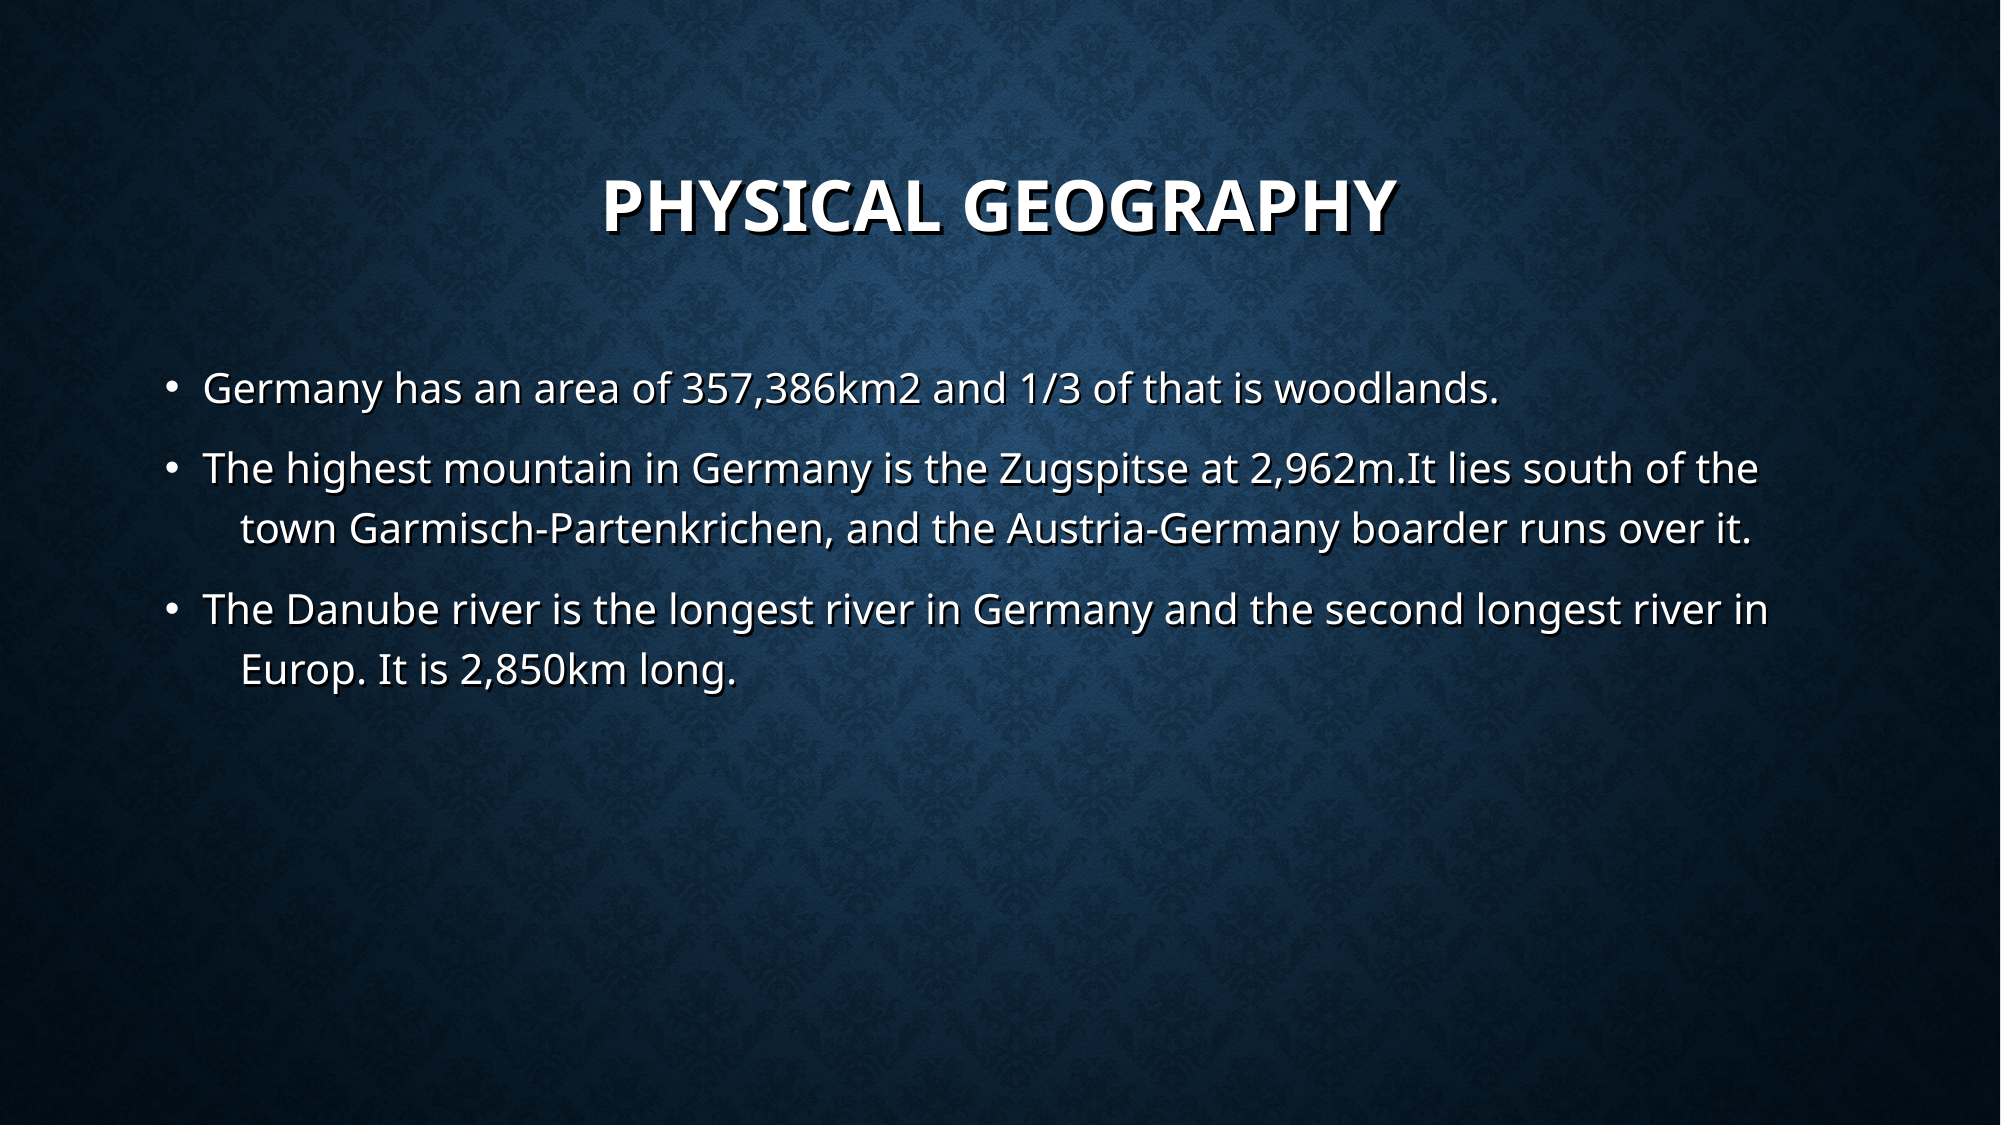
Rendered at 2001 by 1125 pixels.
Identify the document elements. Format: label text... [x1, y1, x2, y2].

list Germany has an area of 357,386km2 and 1/3 of that is woodlands. The highest mountain in Germany is the Zugspitse at 2,962m.It lies south of the town Garmisch-Partenkrichen, and the Austria-Germany boarder runs over it. The Danube river is the longest river in Germany and the second longest river in Europ. It is 2,850km long. [149, 343, 1849, 950]
title Physical Geography [149, 99, 1849, 318]
